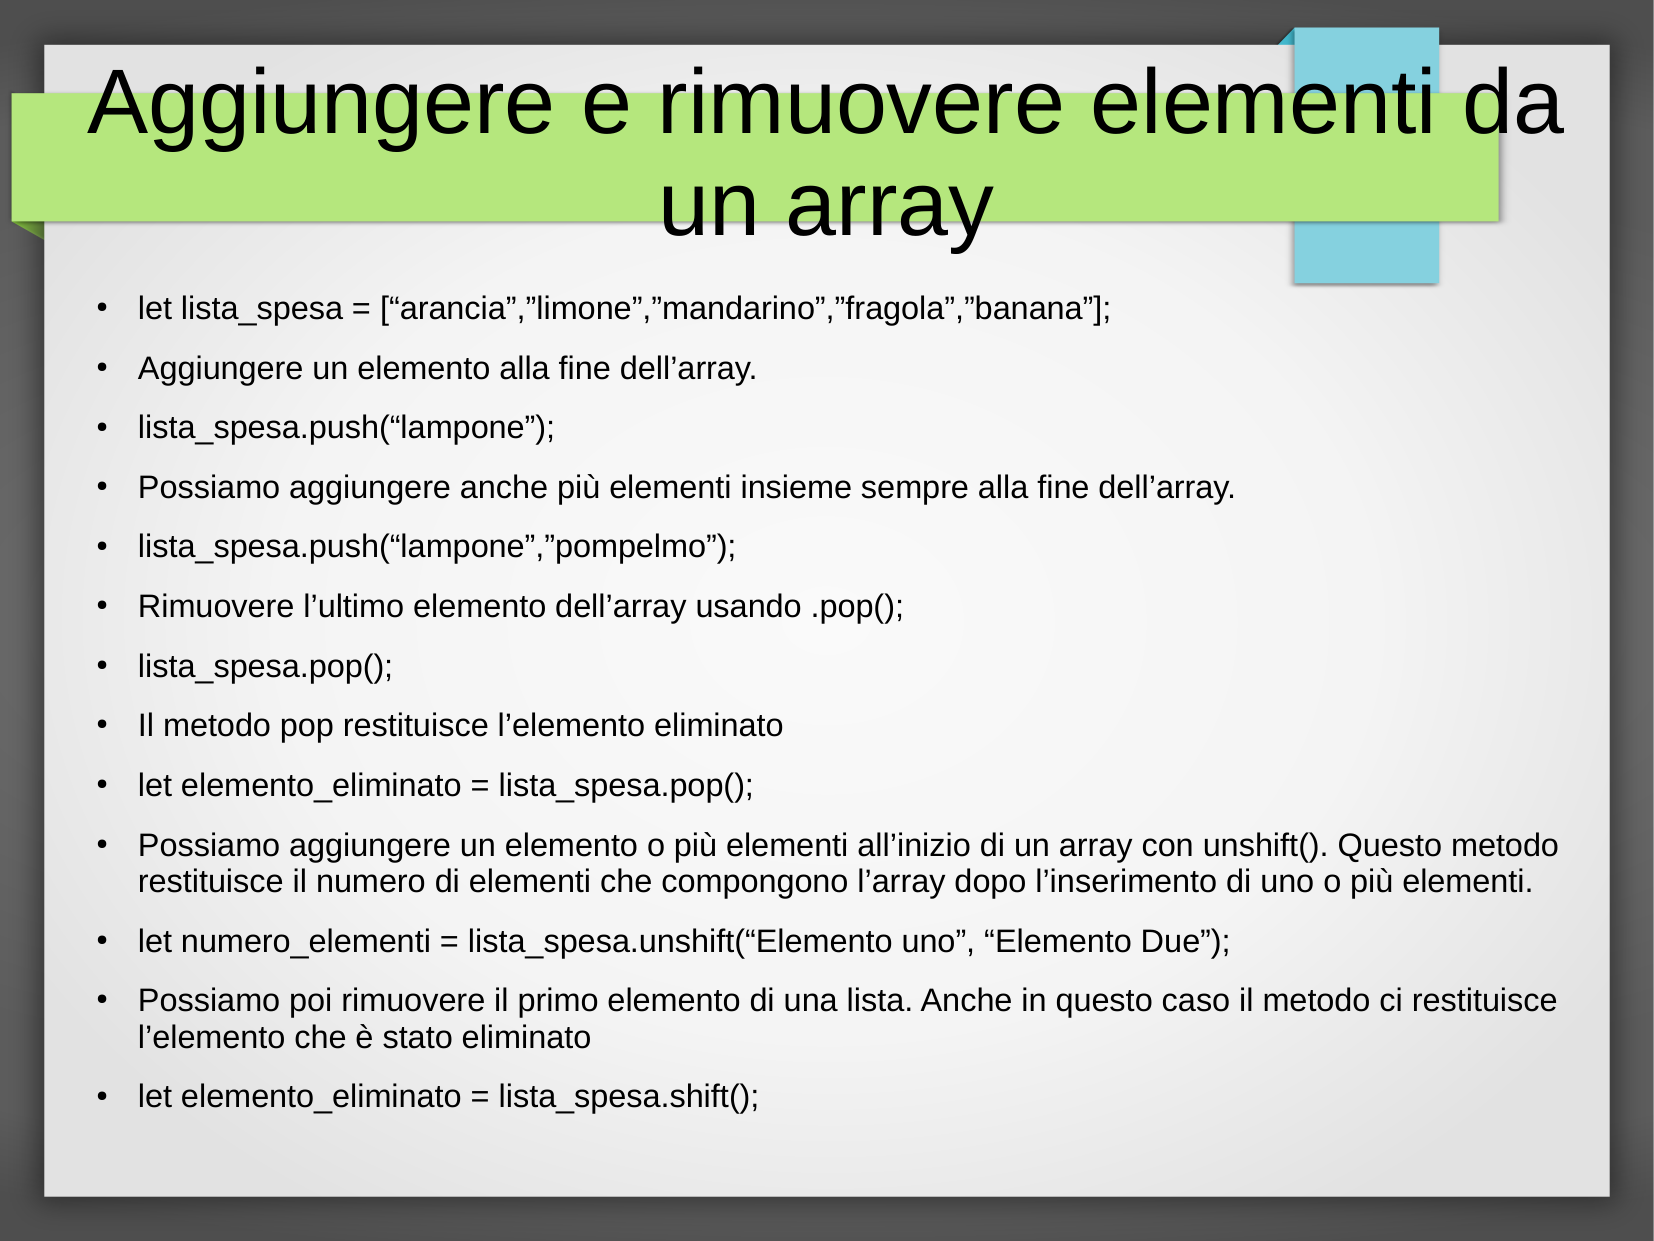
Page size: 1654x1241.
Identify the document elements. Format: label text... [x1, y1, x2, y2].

list let lista_spesa = [“arancia”,”limone”,”mandarino”,”fragola”,”banana”]; Aggiungere un elemento alla fine dell’array. lista_spesa.push(“lampone”); Possiamo aggiungere anche più elementi insieme sempre alla fine dell’array. lista_spesa.push(“lampone”,”pompelmo”); Rimuovere l’ultimo elemento dell’array usando .pop(); lista_spesa.pop(); Il metodo pop restituisce l’elemento eliminato let elemento_eliminato = lista_spesa.pop(); Possiamo aggiungere un elemento o più elementi all’inizio di un array con unshift(). Questo metodo restituisce il numero di elementi che compongono l’array dopo l’inserimento di uno o più elementi. let numero_elementi = lista_spesa.unshift(“Elemento uno”, “Elemento Due”); Possiamo poi rimuovere il primo elemento di una lista. Anche in questo caso il metodo ci restituisce l’elemento che è stato eliminato let elemento_eliminato = lista_spesa.shift(); [82, 290, 1571, 1158]
title Aggiungere e rimuovere elementi da un array [82, 49, 1571, 257]
picture [0, 0, 1654, 1241]
